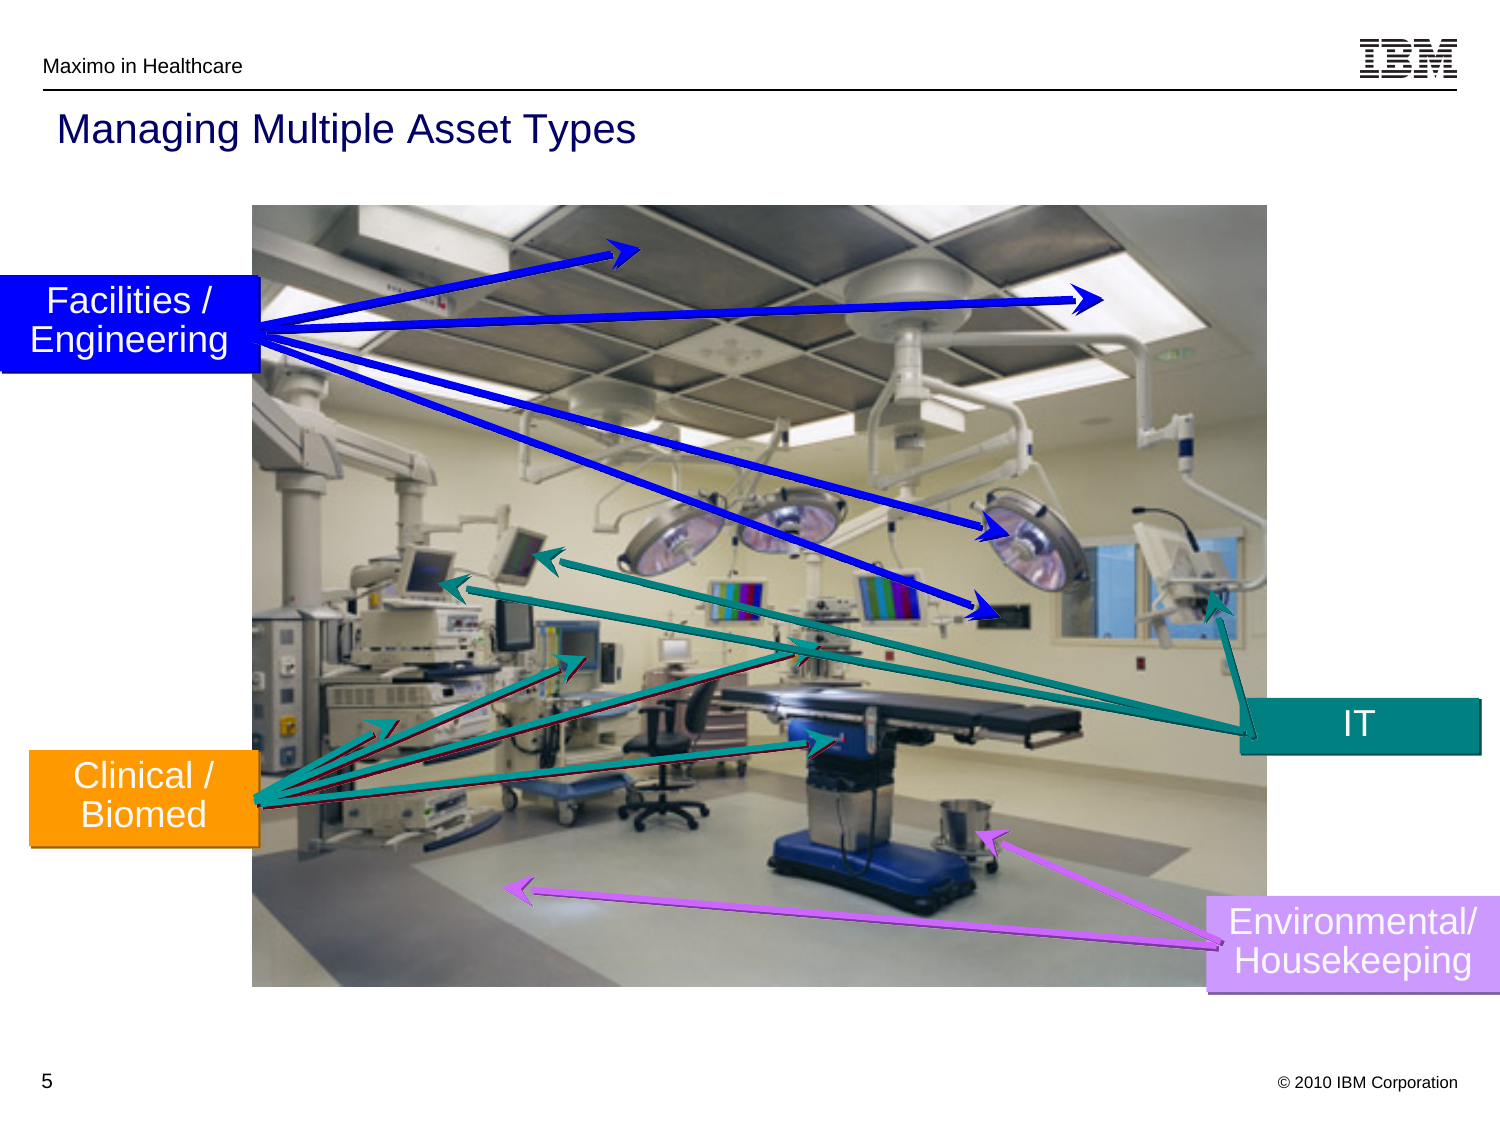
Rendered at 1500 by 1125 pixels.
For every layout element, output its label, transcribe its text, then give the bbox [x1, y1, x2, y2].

picture [252, 205, 1267, 790]
text_box IT [1239, 707, 1245, 727]
title Managing Multiple Asset Types [41, 100, 1480, 166]
text_box Clinical / Biomed [29, 750, 259, 847]
text_box Facilities / Engineering [0, 275, 259, 372]
text_box Environmental/ Housekeeping [1206, 895, 1500, 993]
text_box IT [1239, 697, 1480, 754]
picture [252, 655, 1267, 987]
picture [1360, 39, 1457, 78]
